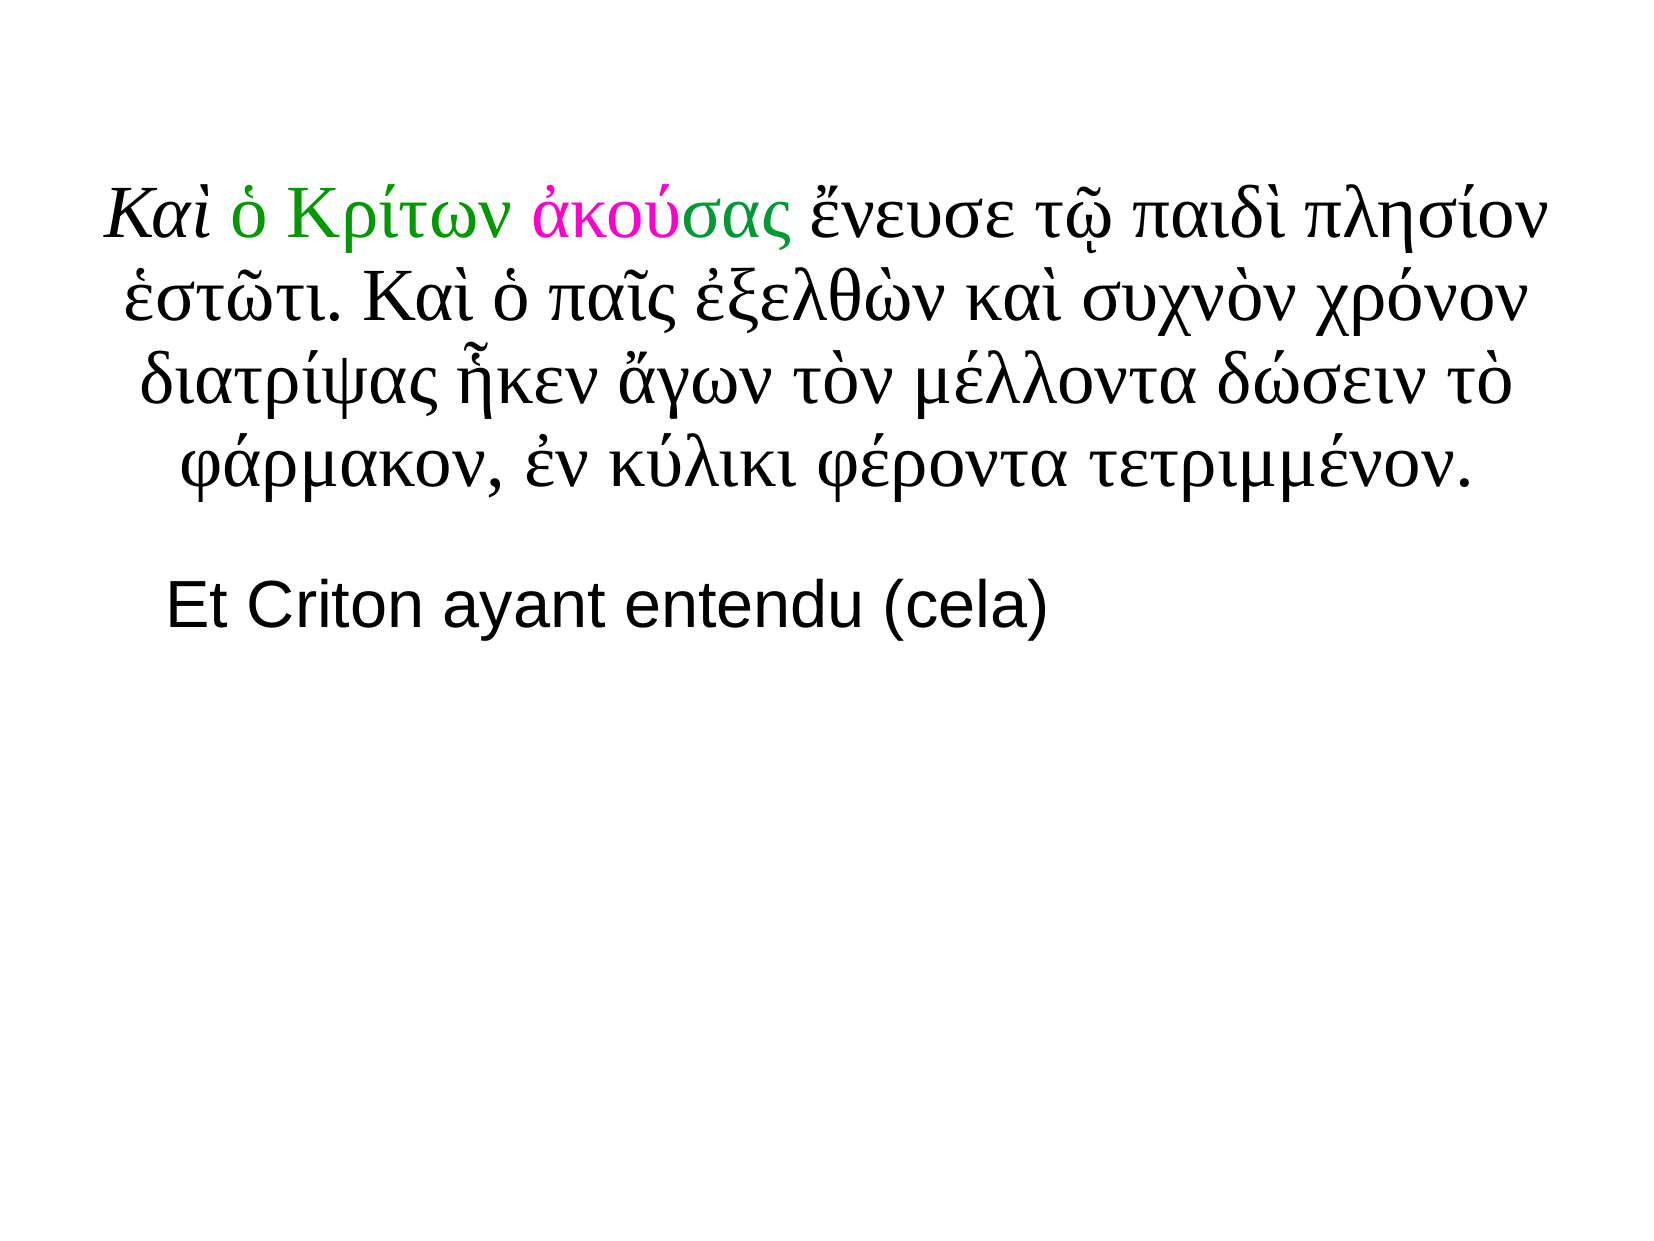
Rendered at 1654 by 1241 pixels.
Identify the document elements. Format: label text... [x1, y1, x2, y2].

title Καὶ ὁ Κρίτων ἀκούσας ἔνευσε τῷ παιδὶ πλησίον ἑστῶτι. Καὶ ὁ παῖς ἐξελθὼν καὶ συχνὸν χρόνον διατρίψας ἧκεν ἄγων τὸν μέλλοντα δώσειν τὸ φάρμακον, ἐν κύλικι φέροντα τετριμμένον. [82, 129, 1571, 544]
list Et Criton ayant entendu (cela) [94, 566, 1583, 1146]
